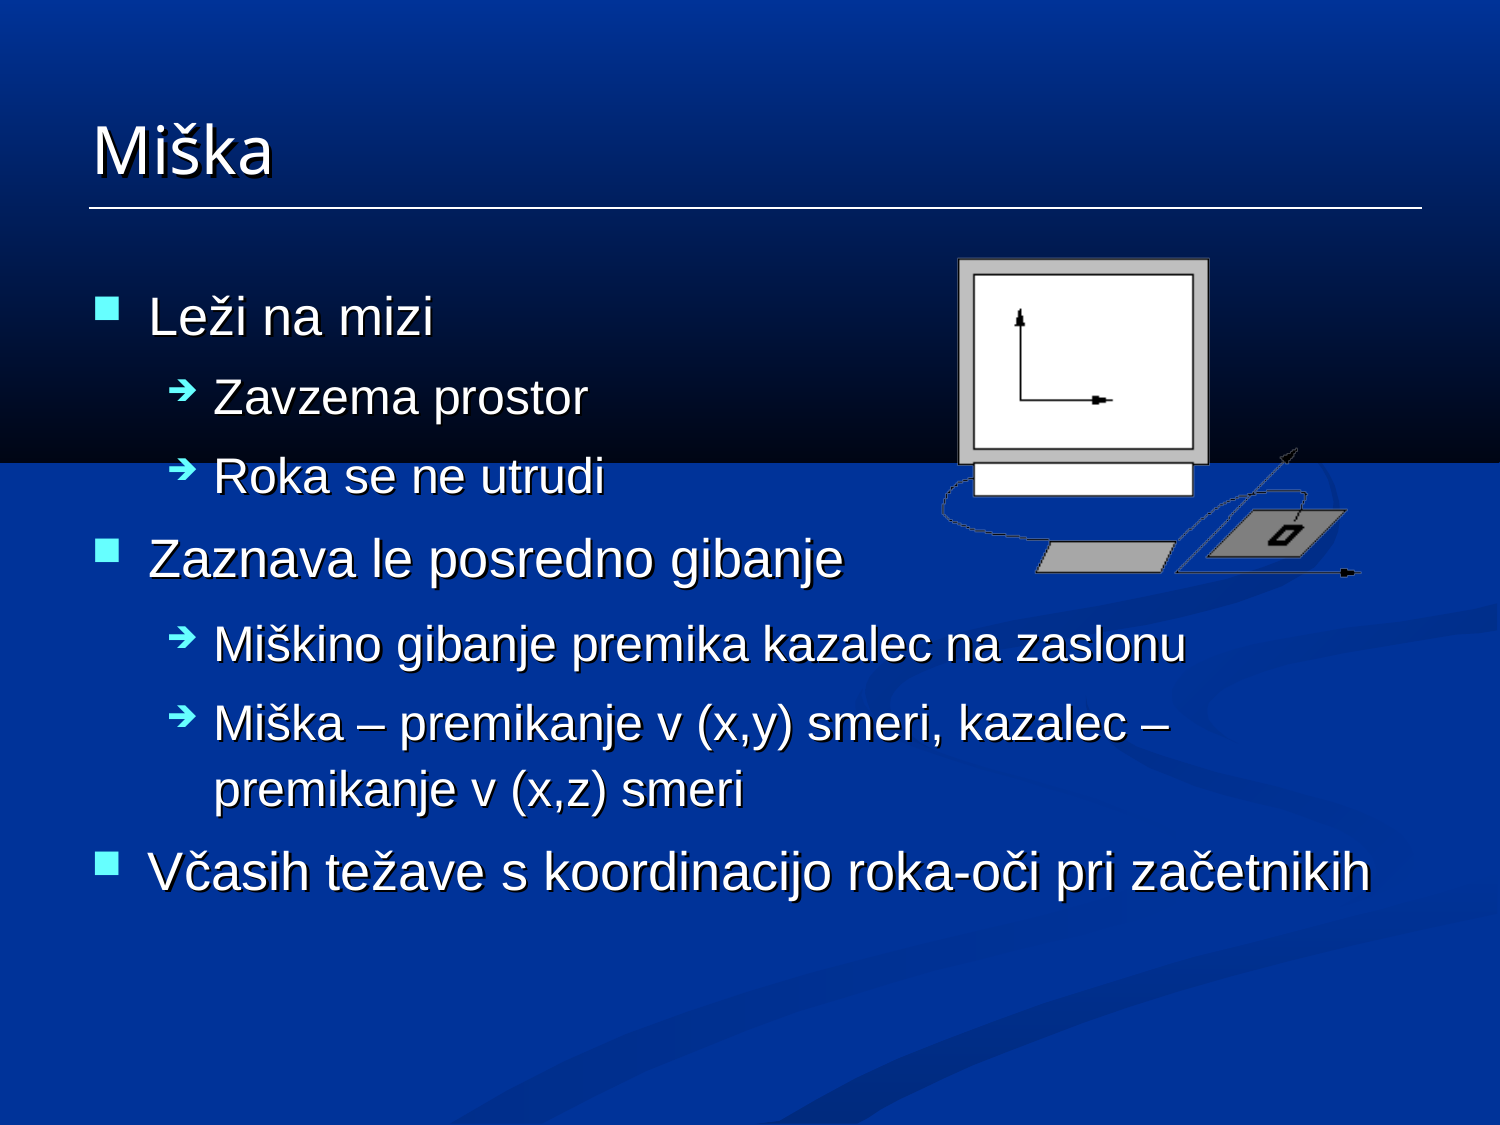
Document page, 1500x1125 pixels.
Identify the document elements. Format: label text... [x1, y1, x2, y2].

text_box [939, 255, 1365, 581]
list Leži na mizi Zavzema prostor Roka se ne utrudi Zaznava le posredno gibanje [76, 267, 892, 597]
text_box Miškino gibanje premika kazalec na zaslonu Miška – premikanje v (x,y) smeri, kazalec – premikanje v (x,z) smeri Včasih težave s koordinacijo roka-oči pri začetnikih [76, 597, 1424, 1000]
text_box Miška [76, 54, 1352, 242]
